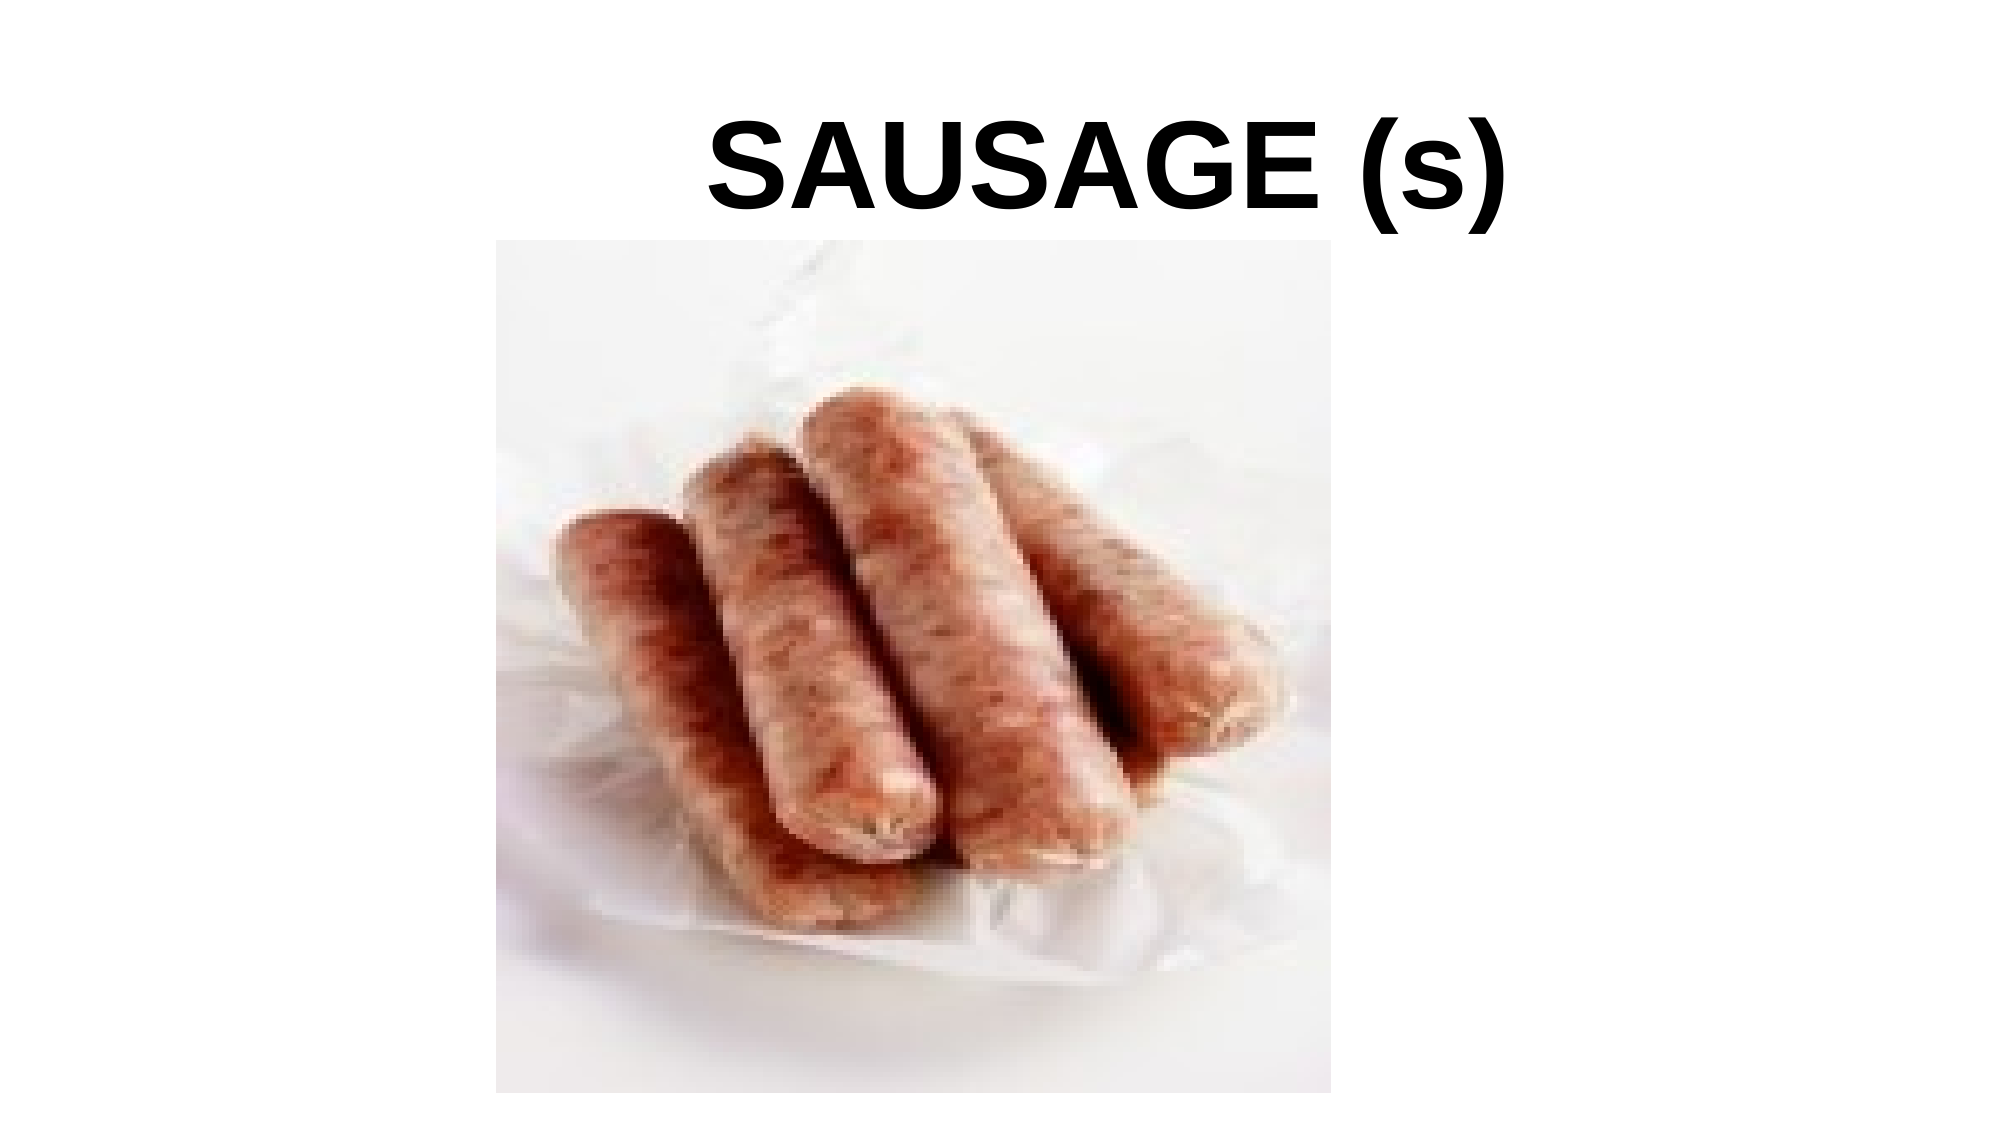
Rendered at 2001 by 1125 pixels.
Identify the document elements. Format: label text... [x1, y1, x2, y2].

picture [496, 240, 1331, 1093]
title SAUSAGE (s) [137, 59, 1863, 278]
